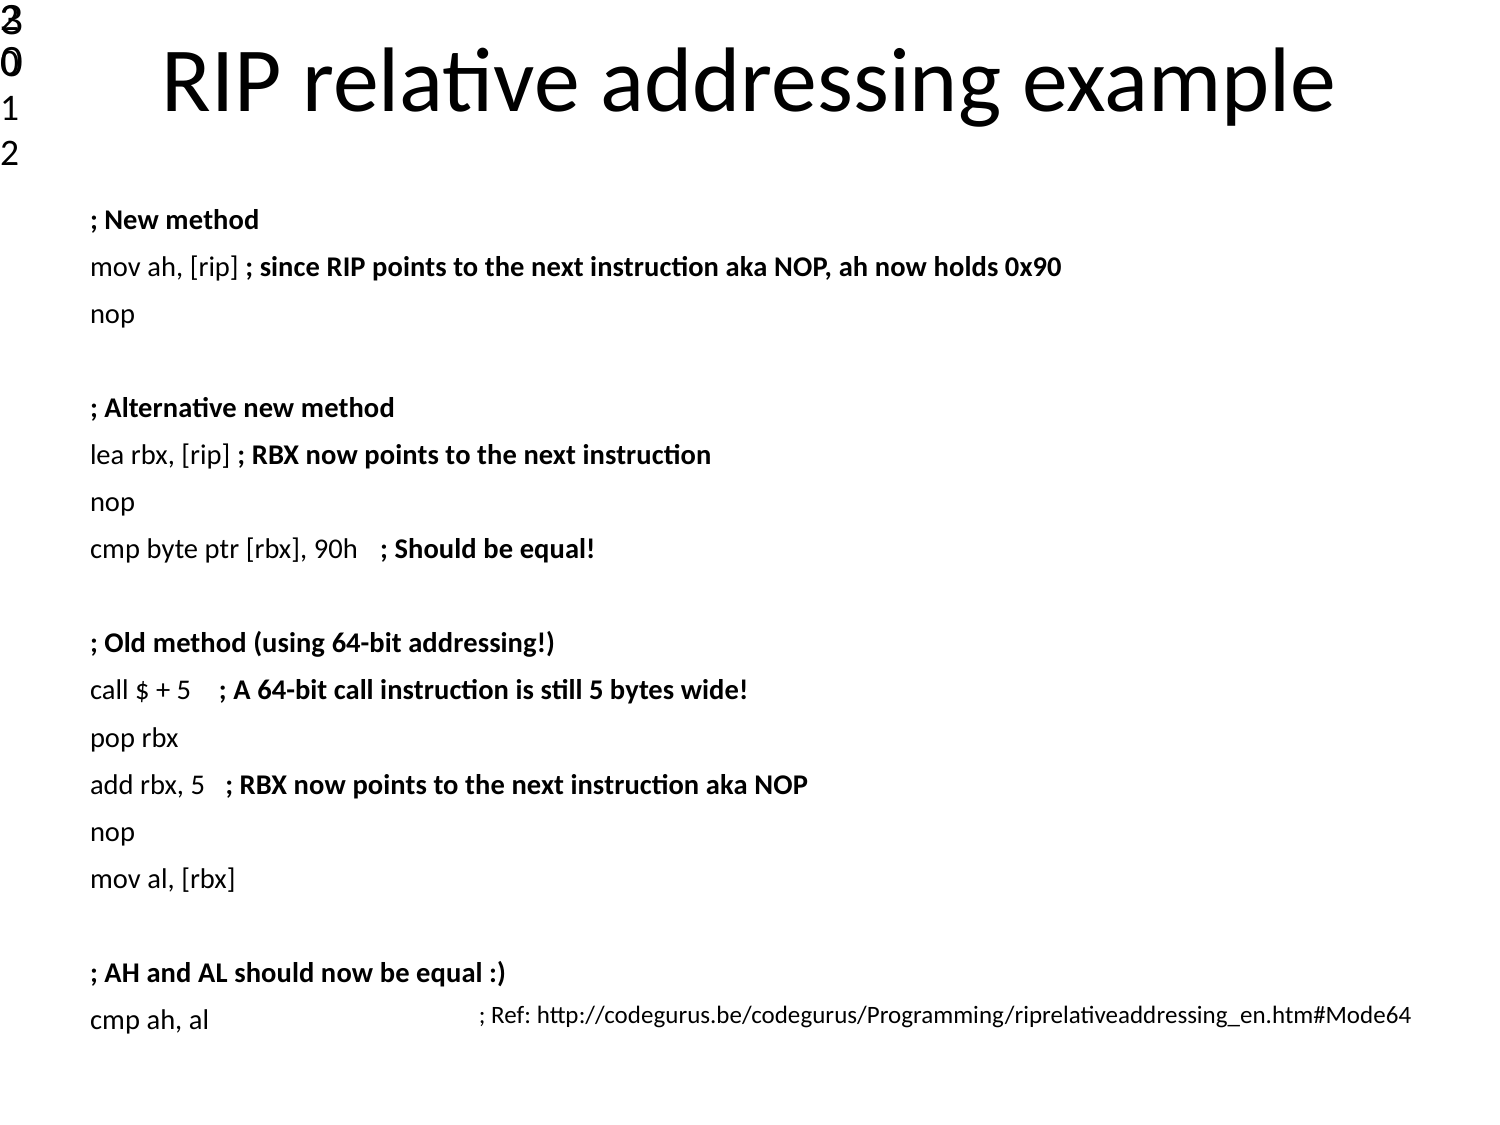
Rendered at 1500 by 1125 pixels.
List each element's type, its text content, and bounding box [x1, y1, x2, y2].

text_box ; Ref: http://codegurus.be/codegurus/Programming/riprelativeaddressing_en.htm#Mode64 [463, 991, 1500, 1037]
title RIP relative addressing example [75, 0, 1425, 169]
list ; New method mov ah, [rip] ; since RIP points to the next instruction aka NOP, ah now holds 0x90 nop ; Alternative new method lea rbx, [rip] ; RBX now points to the next instruction nop cmp byte ptr [rbx], 90h ; Should be equal! ; Old method (using 64-bit addressing!) call $ + 5 ; A 64-bit call instruction is still 5 bytes wide! pop rbx add rbx, 5 ; RBX now points to the next instruction aka NOP nop mov al, [rbx] ; AH and AL should now be equal :) cmp ah, al [75, 193, 1425, 1043]
